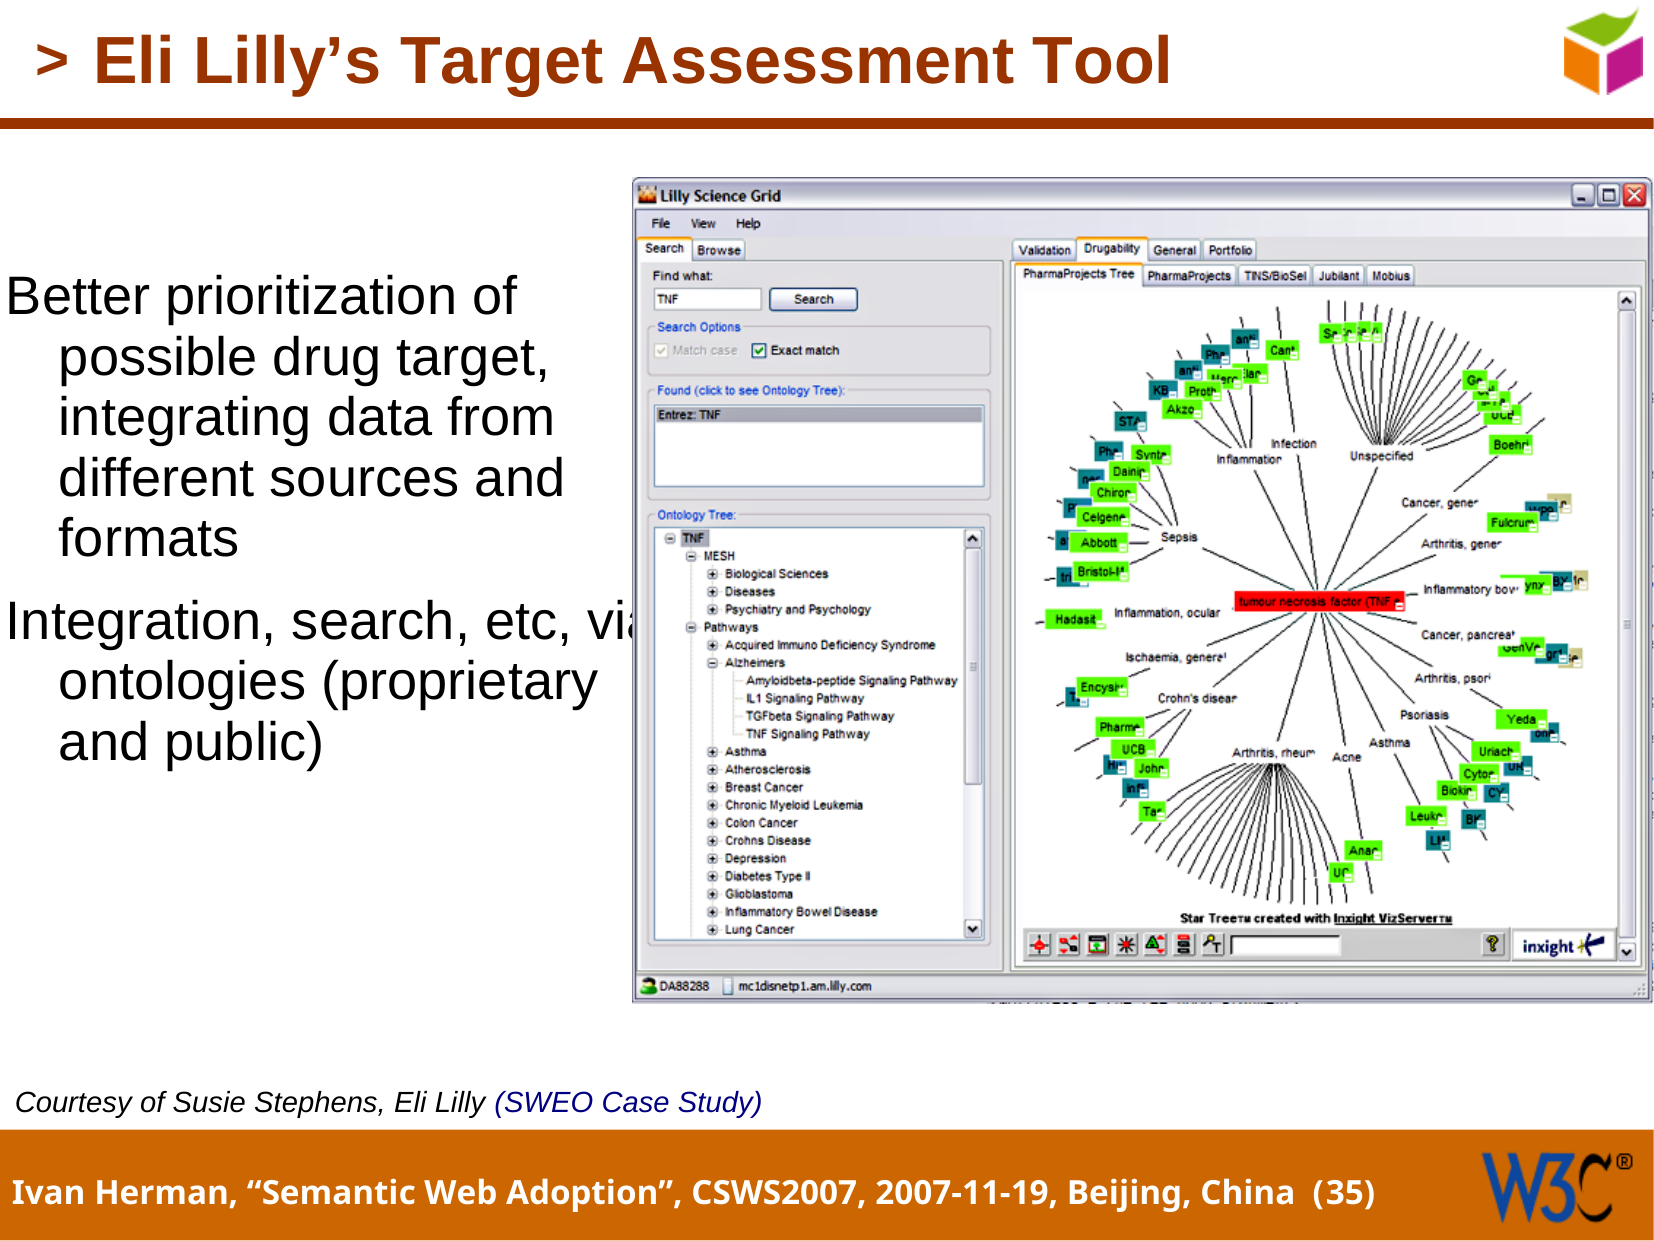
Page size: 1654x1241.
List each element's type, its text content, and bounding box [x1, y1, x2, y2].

title Eli Lilly’s Target Assessment Tool [93, 0, 1493, 119]
picture [1477, 1149, 1639, 1228]
picture [1564, 5, 1643, 95]
picture [632, 177, 1654, 1004]
list Better prioritization of possible drug target, integrating data from different sources and formats Integration, search, etc, via ontologies (proprietary and public) [0, 265, 668, 1080]
text_box Courtesy of Susie Stephens, Eli Lilly (SWEO Case Study) [0, 1080, 779, 1129]
